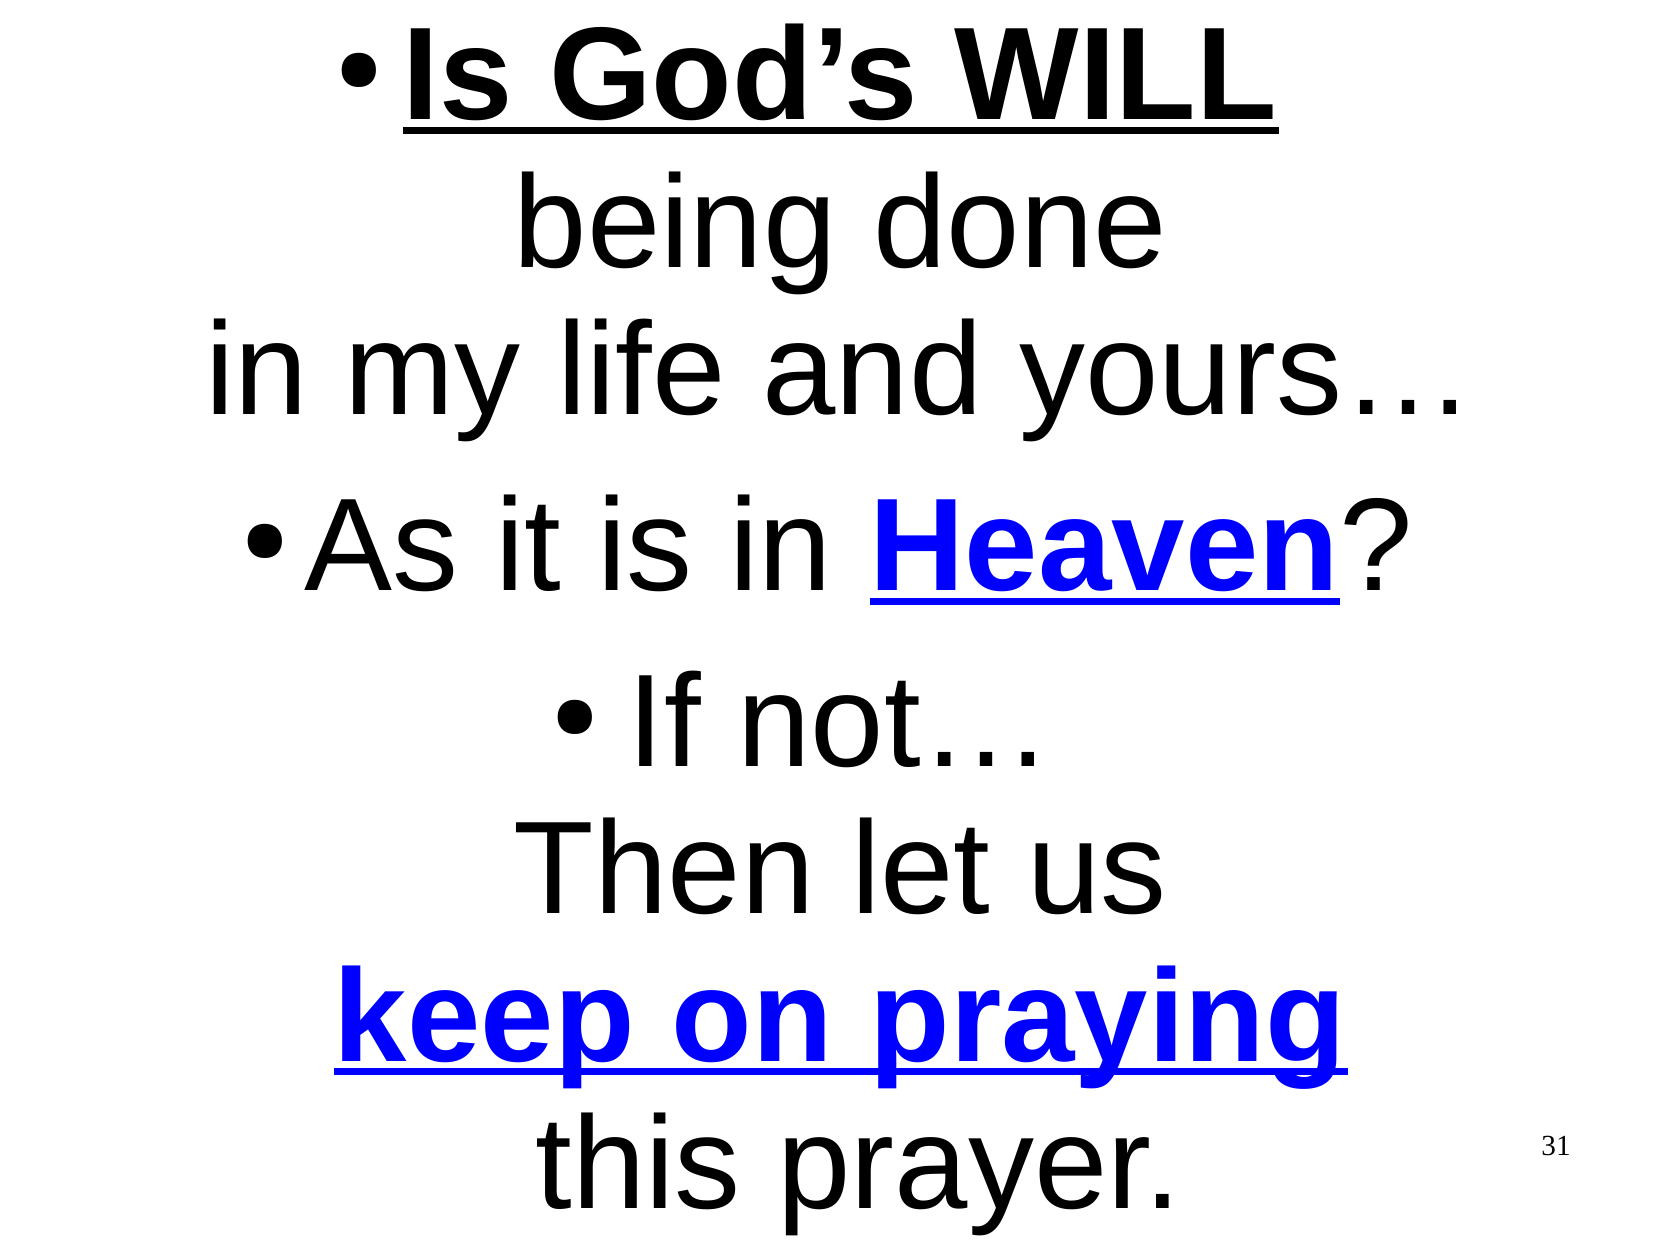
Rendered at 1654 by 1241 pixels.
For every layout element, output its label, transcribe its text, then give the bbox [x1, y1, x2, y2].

list Is God’s WILL being done in my life and yours… As it is in Heaven? If not… Then let us keep on praying this prayer. [0, 0, 1651, 1238]
